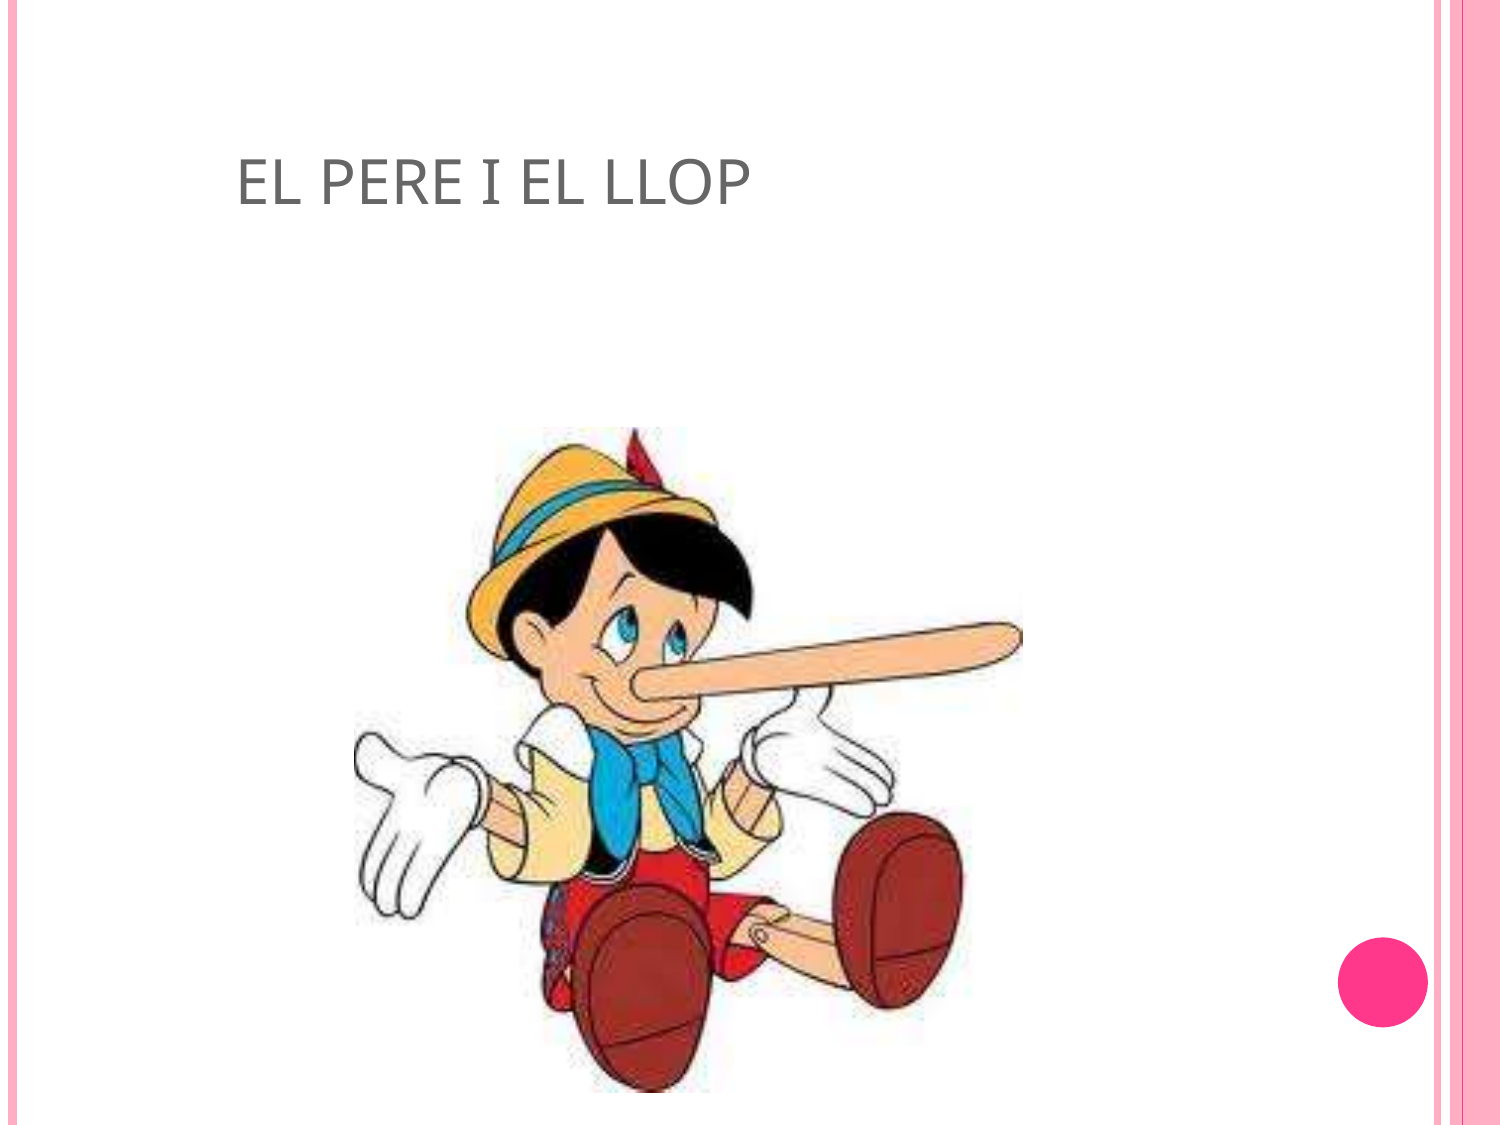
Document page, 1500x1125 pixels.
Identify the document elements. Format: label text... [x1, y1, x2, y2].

subtitle EL PERE I EL LLOP [59, 35, 929, 325]
picture [354, 427, 1023, 1093]
